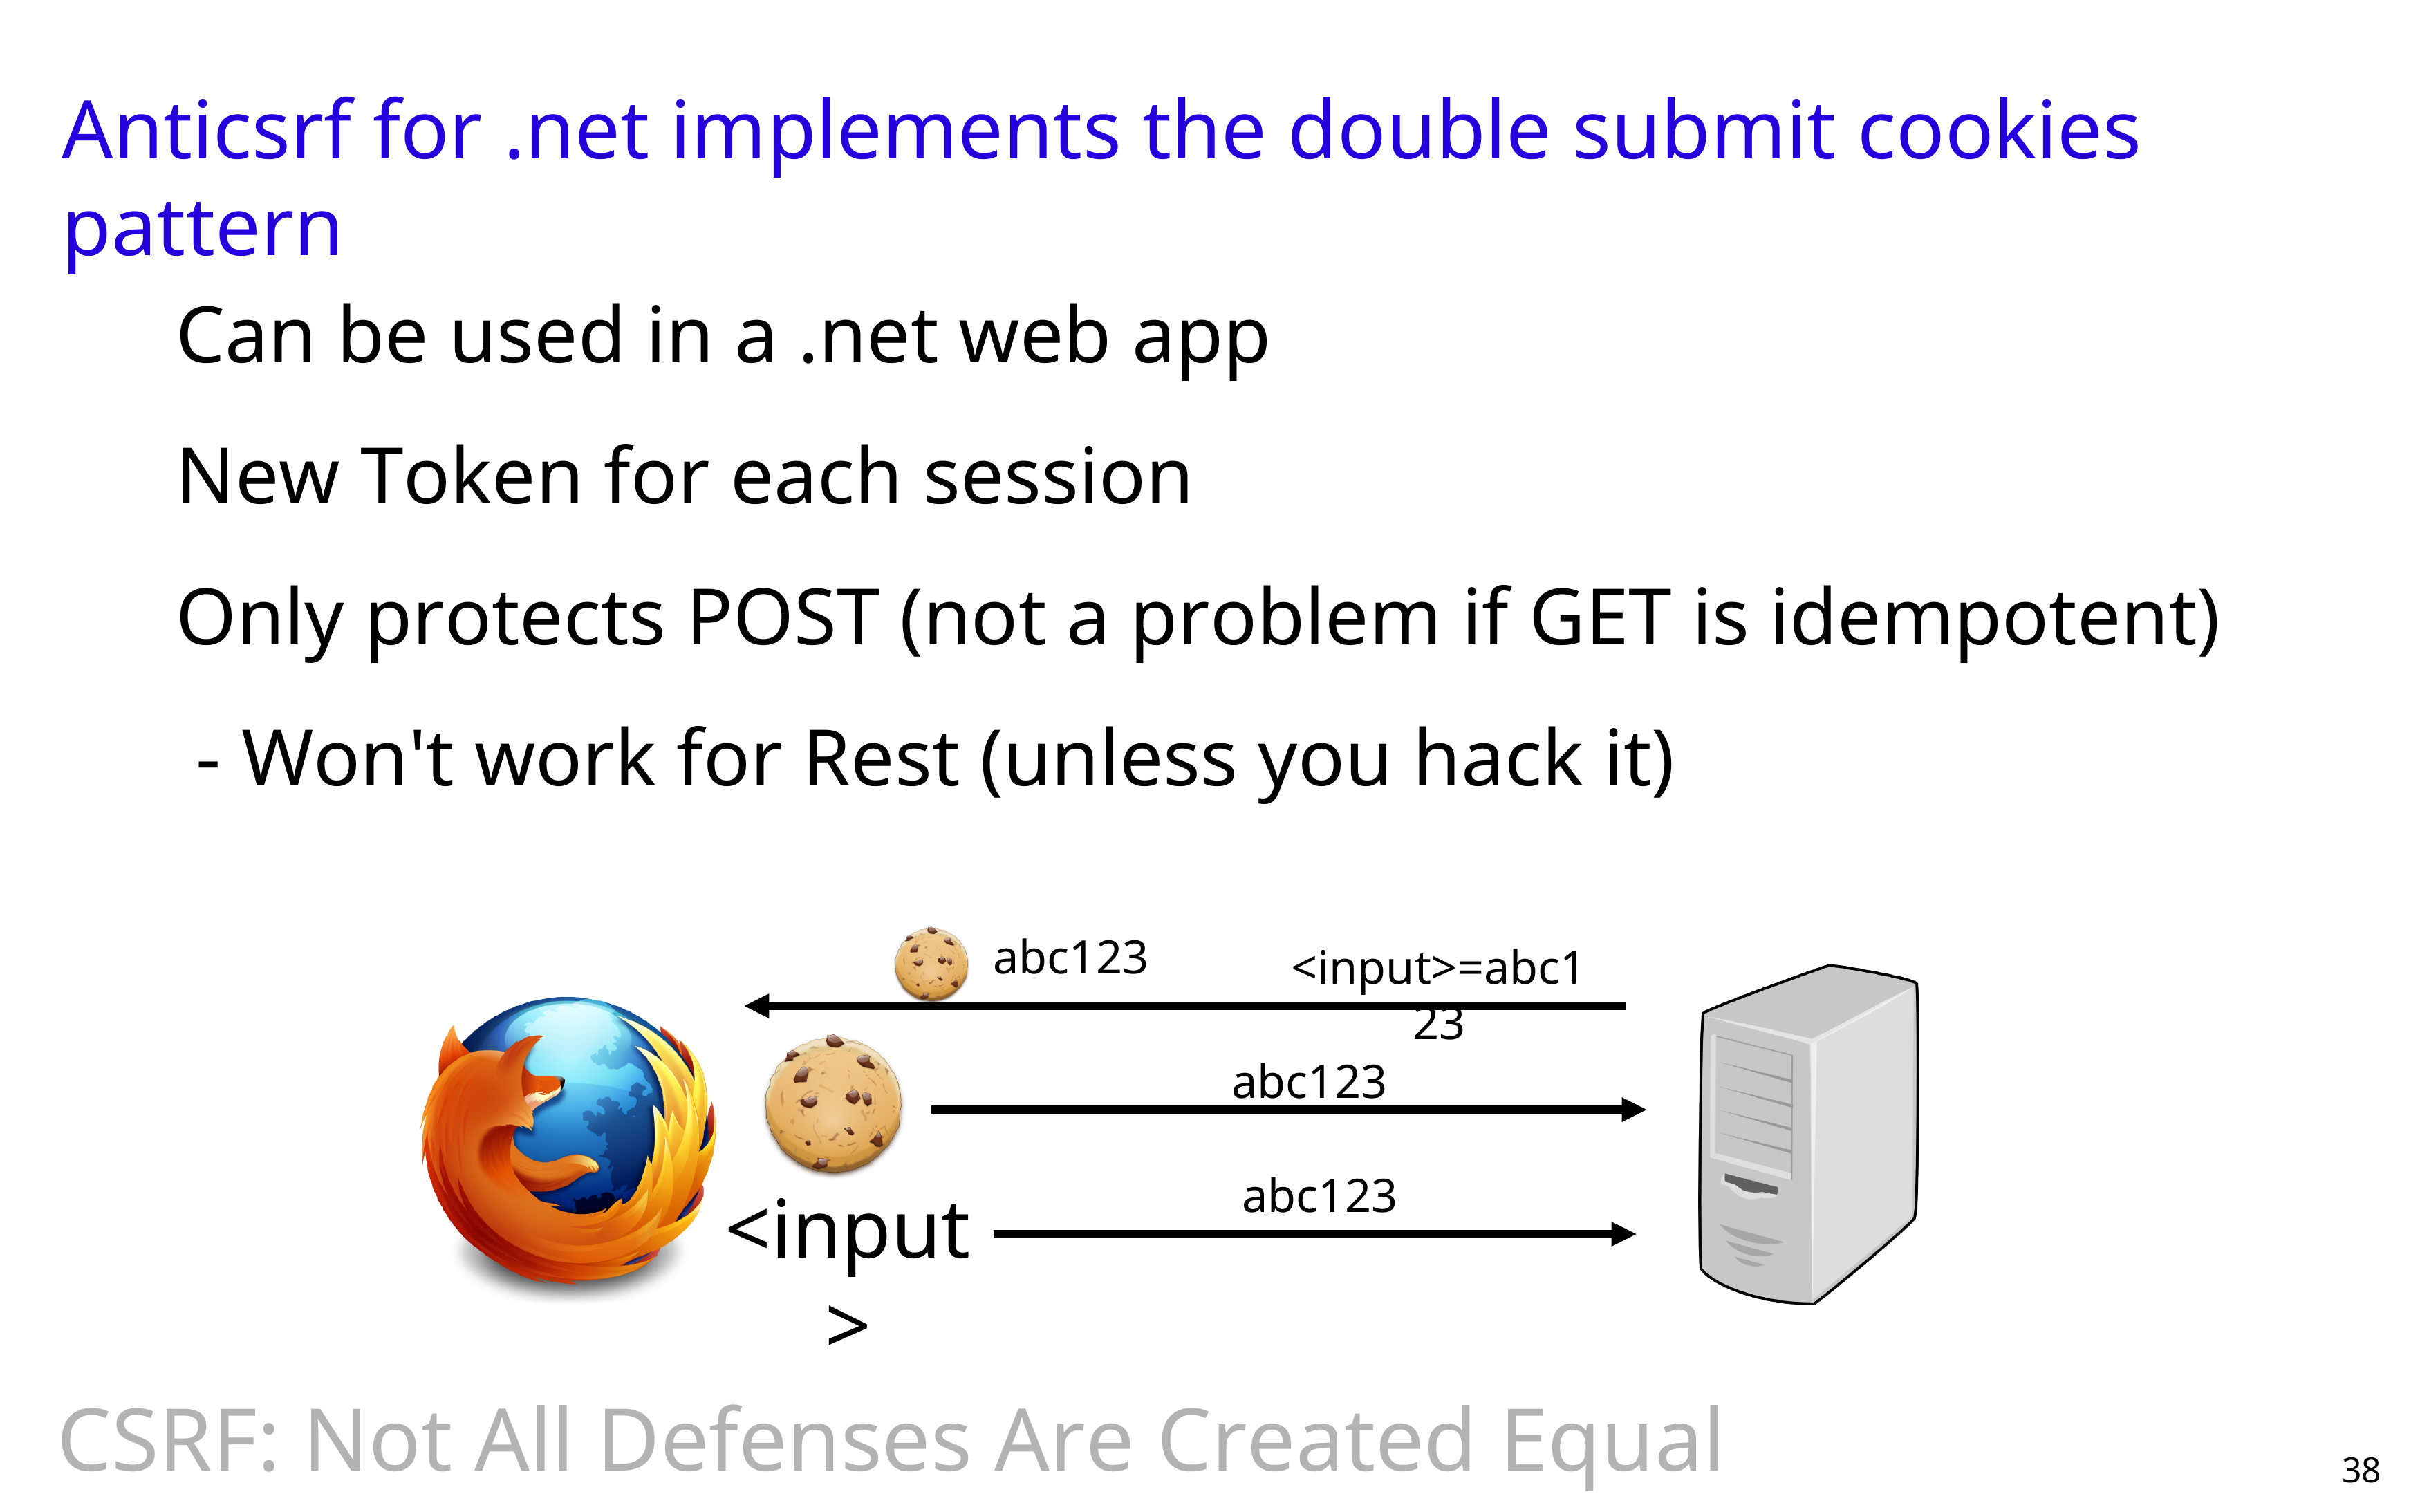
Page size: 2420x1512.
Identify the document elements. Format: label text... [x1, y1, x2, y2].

text_box <number> [2334, 1443, 2390, 1497]
picture [412, 996, 724, 1307]
text_box abc123 [1211, 1047, 1408, 1113]
text_box abc123 [1221, 1161, 1419, 1227]
picture [754, 1026, 911, 1172]
text_box Can be used in a .net web app New Token for each session Only protects POST (not a problem if GET is idempotent) - Won't work for Rest (unless you hack it) [166, 280, 2251, 1088]
text_box <input>=abc123 [1273, 933, 1605, 999]
picture [1698, 964, 1919, 1305]
text_box <input> [702, 1172, 994, 1279]
text_box Anticsrf for .net implements the double submit cookies pattern [52, 73, 2293, 180]
text_box abc123 [973, 923, 1170, 989]
picture [889, 922, 973, 1007]
